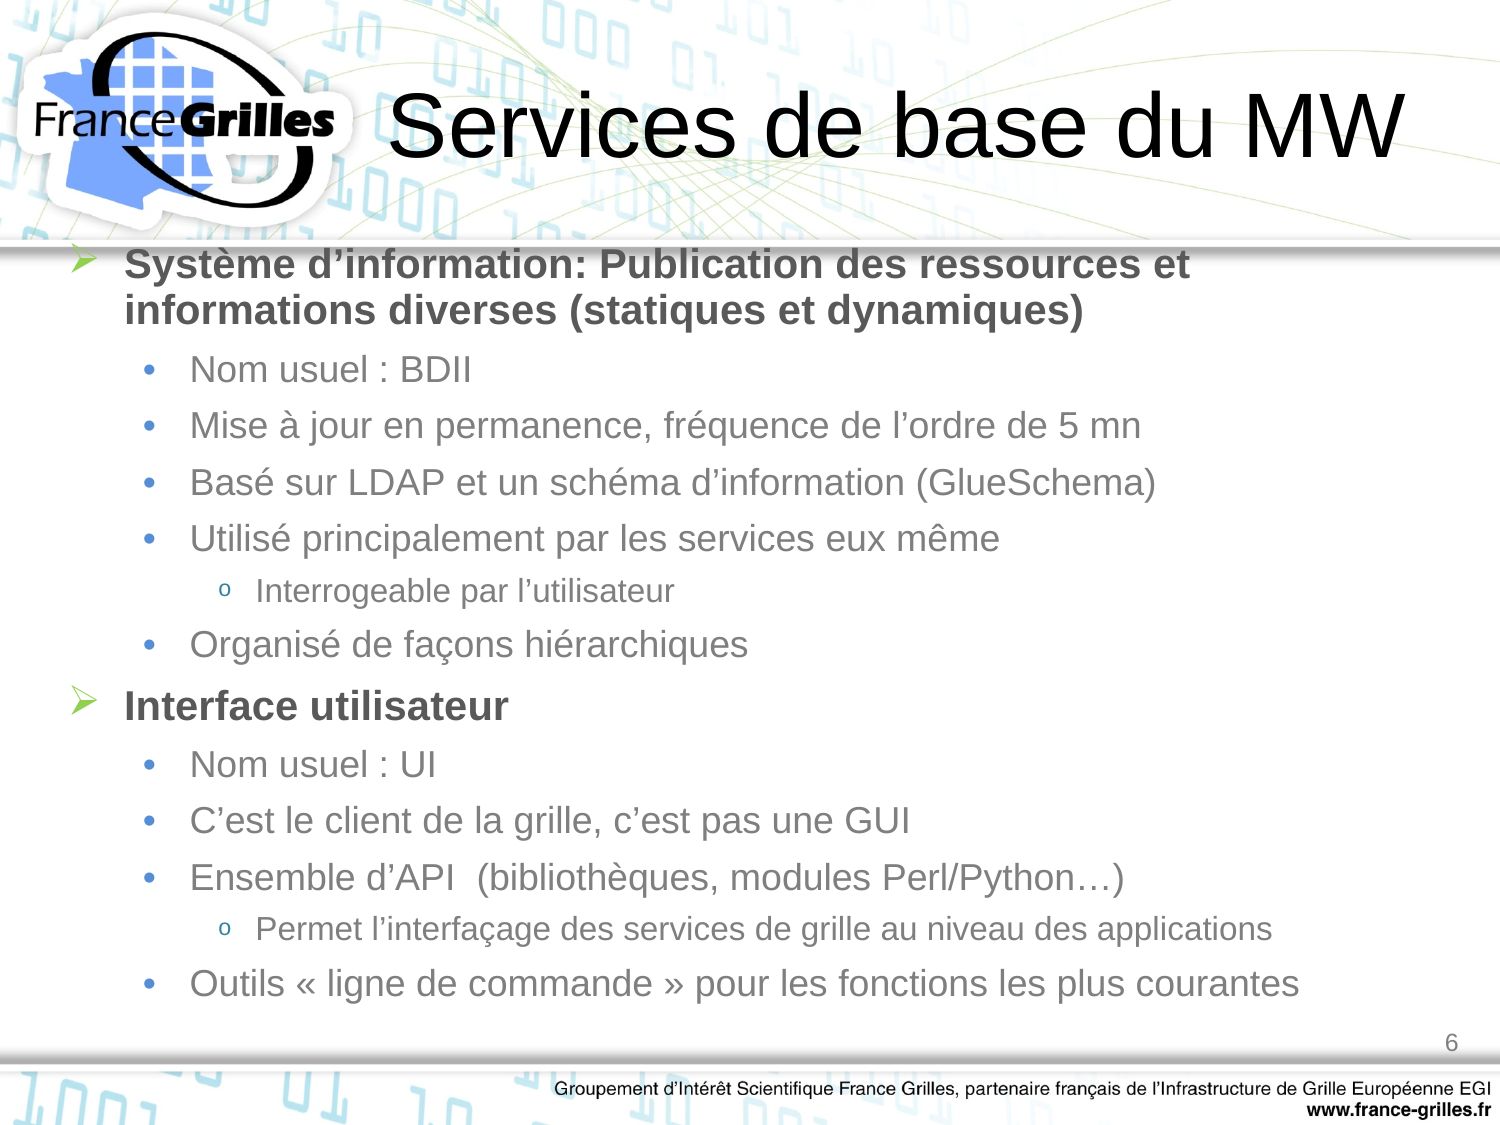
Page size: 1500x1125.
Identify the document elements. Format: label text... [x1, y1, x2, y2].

picture [0, 0, 1500, 1125]
list Système d’information: Publication des ressources et informations diverses (statiques et dynamiques) Nom usuel : BDII Mise à jour en permanence, fréquence de l’ordre de 5 mn Basé sur LDAP et un schéma d’information (GlueSchema) Utilisé principalement par les services eux même Interrogeable par l’utilisateur Organisé de façons hiérarchiques Interface utilisateur Nom usuel : UI C’est le client de la grille, c’est pas une GUI Ensemble d’API (bibliothèques, modules Perl/Python…) Permet l’interfaçage des services de grille au niveau des applications Outils « ligne de commande » pour les fonctions les plus courantes [53, 232, 1459, 1084]
title Services de base du MW [372, 7, 1459, 232]
